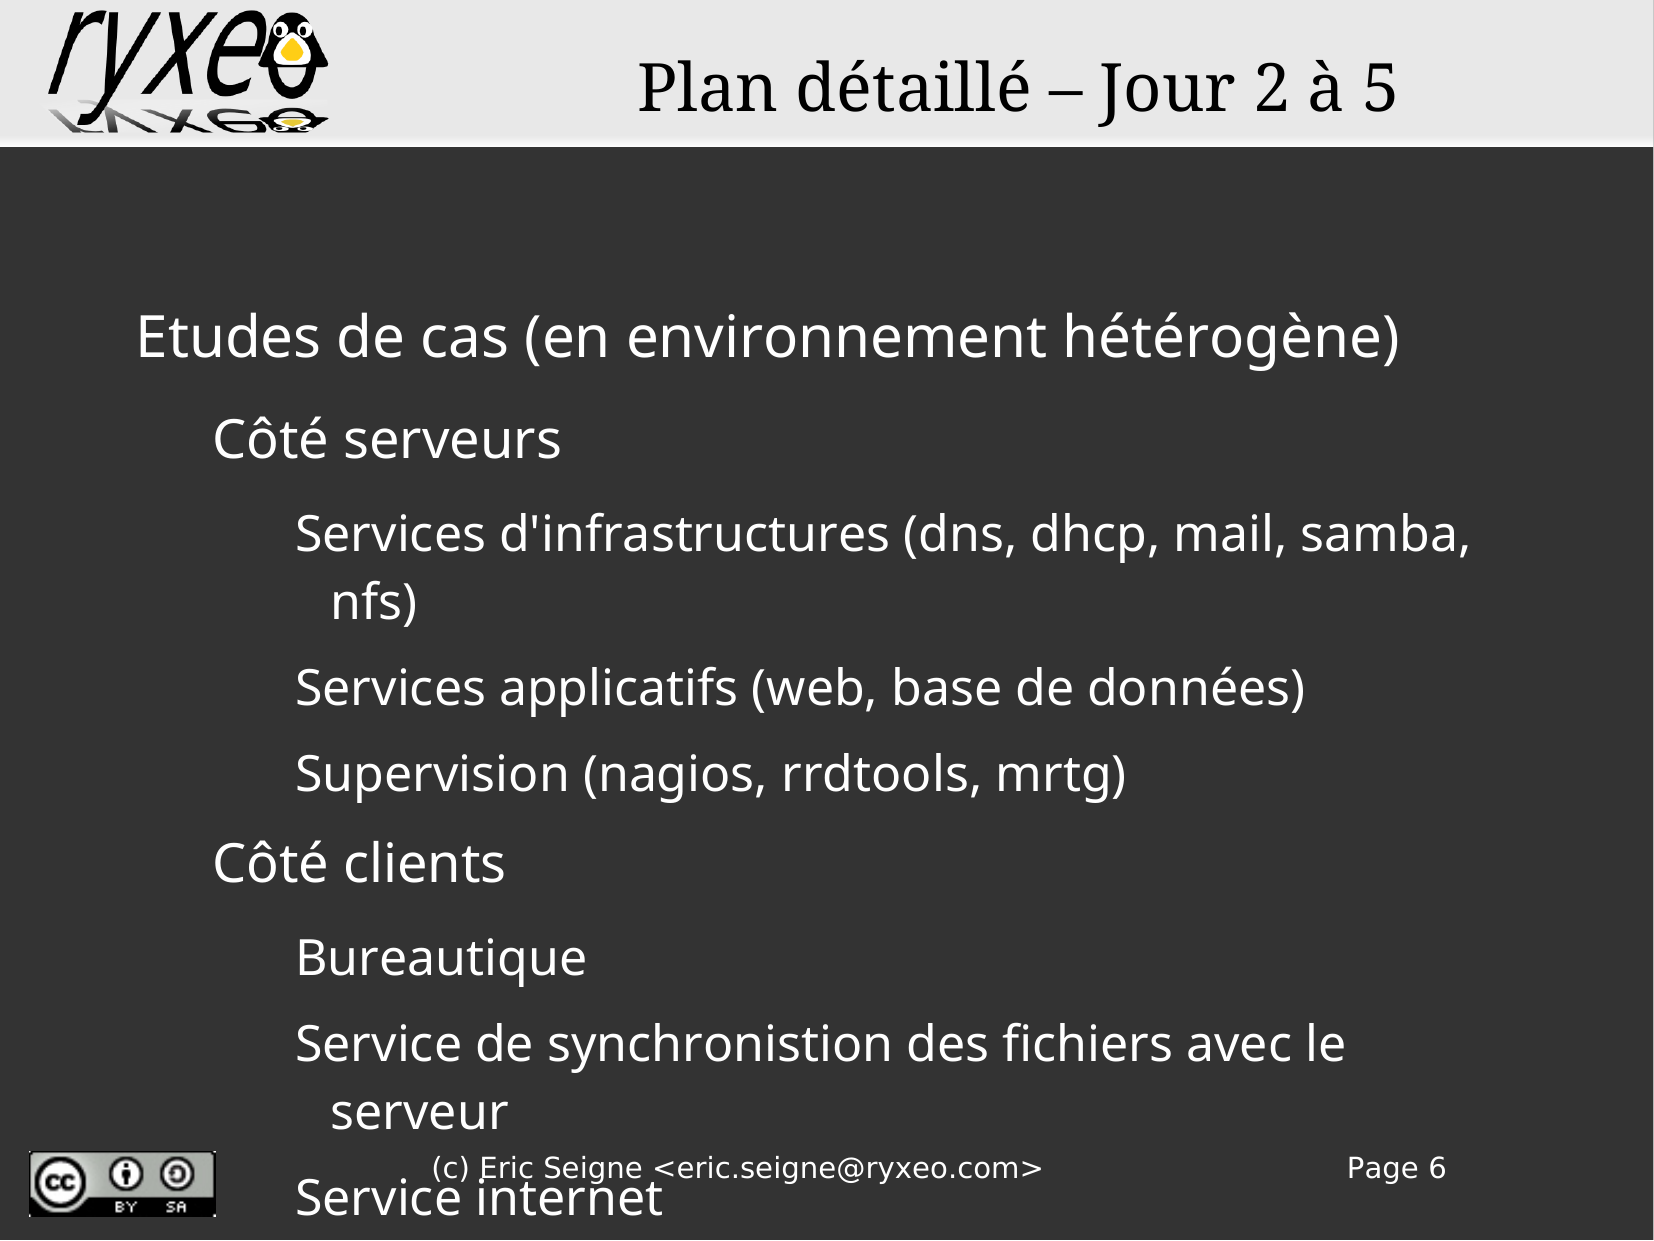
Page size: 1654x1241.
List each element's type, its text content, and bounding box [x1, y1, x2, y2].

picture [0, 0, 1654, 147]
picture [29, 1151, 216, 1217]
list Etudes de cas (en environnement hétérogène) Côté serveurs Services d'infrastructures (dns, dhcp, mail, samba, nfs) Services applicatifs (web, base de données) Supervision (nagios, rrdtools, mrtg) Côté clients Bureautique Service de synchronistion des fichiers avec le serveur Service internet [118, 295, 1522, 1117]
title Plan détaillé – Jour 2 à 5 [442, 29, 1595, 142]
